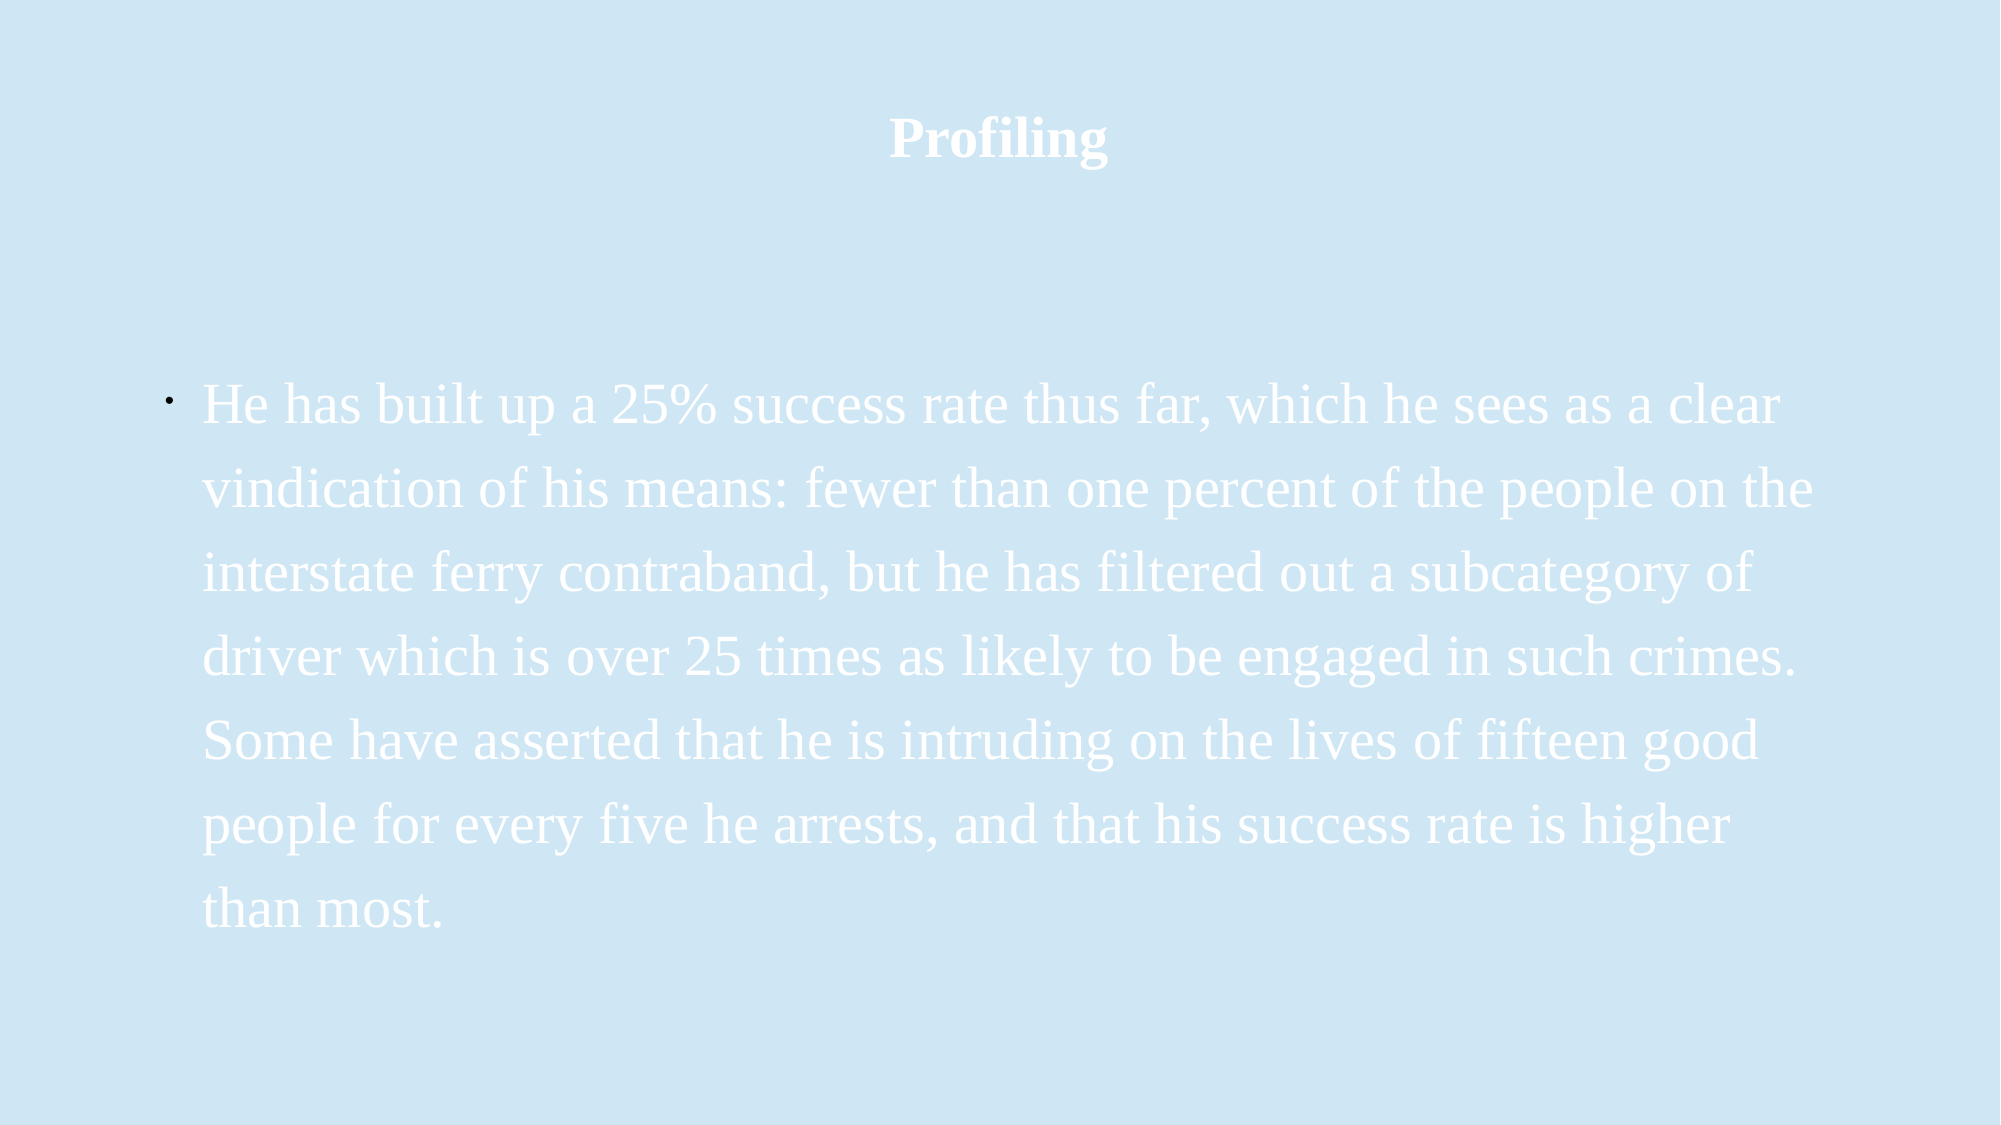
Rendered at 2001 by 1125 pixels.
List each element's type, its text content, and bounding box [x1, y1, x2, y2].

title Profiling [149, 99, 1849, 318]
list He has built up a 25% success rate thus far, which he sees as a clear vindication of his means: fewer than one percent of the people on the interstate ferry contraband, but he has filtered out a subcategory of driver which is over 25 times as likely to be engaged in such crimes. Some have asserted that he is intruding on the lives of fifteen good people for every five he arrests, and that his success rate is higher than most. [149, 343, 1849, 950]
